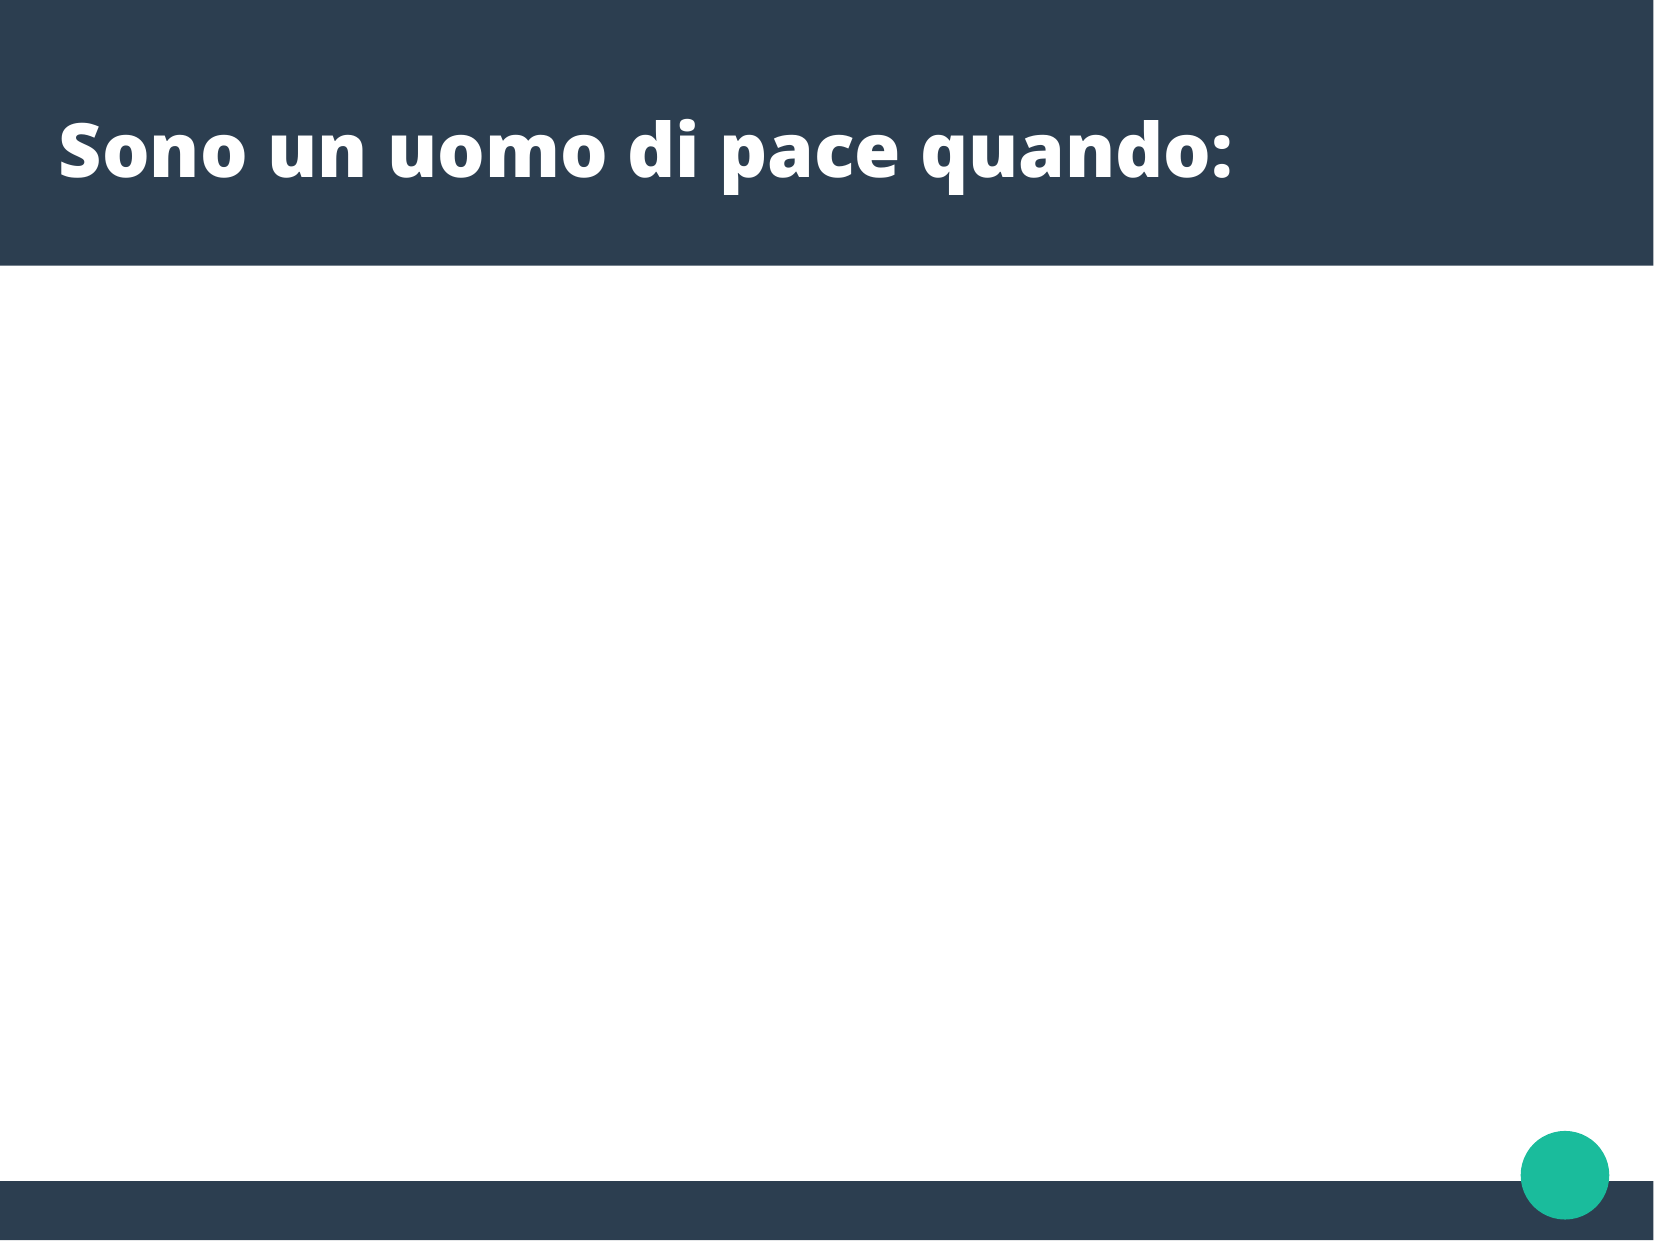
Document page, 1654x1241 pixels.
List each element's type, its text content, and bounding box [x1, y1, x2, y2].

title Sono un uomo di pace quando: [59, 49, 1595, 249]
